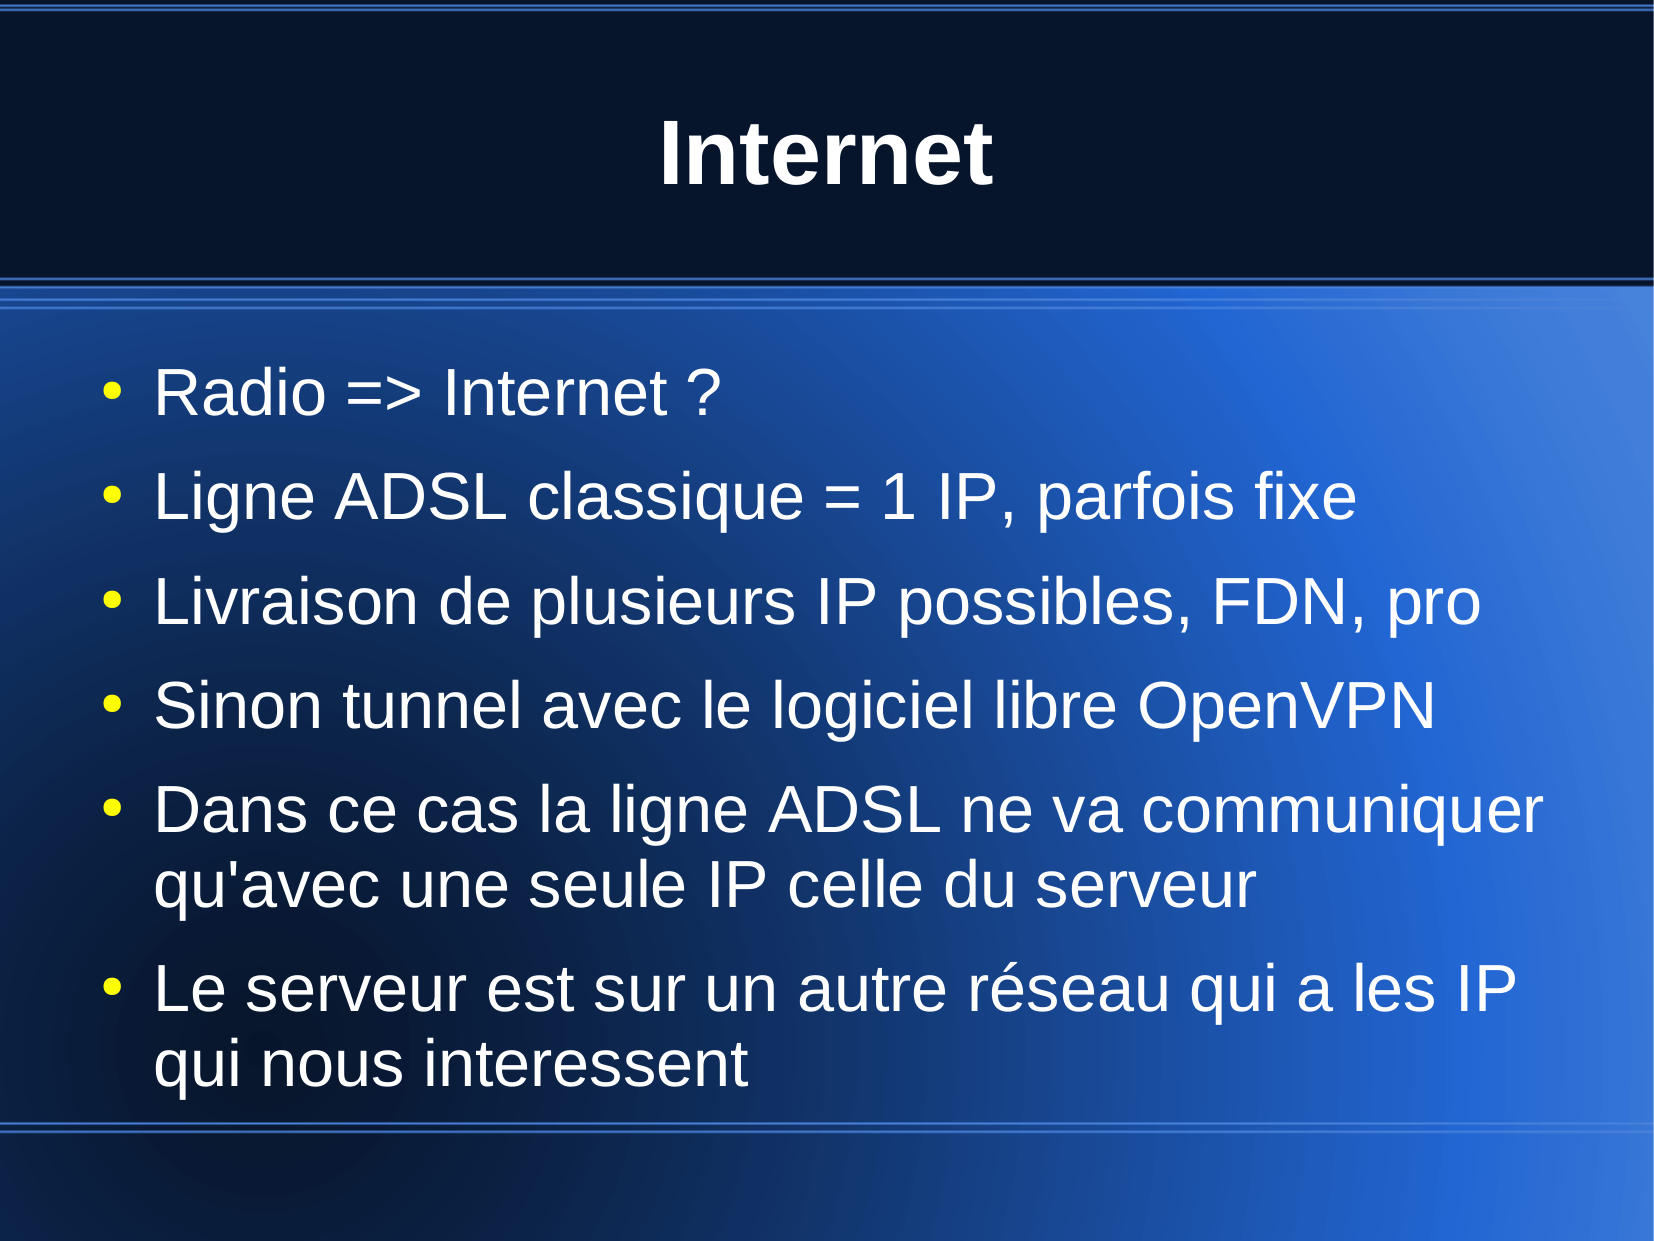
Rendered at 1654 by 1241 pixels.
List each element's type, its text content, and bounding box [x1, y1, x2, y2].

list Radio => Internet ? Ligne ADSL classique = 1 IP, parfois fixe Livraison de plusieurs IP possibles, FDN, pro Sinon tunnel avec le logiciel libre OpenVPN Dans ce cas la ligne ADSL ne va communiquer qu'avec une seule IP celle du serveur Le serveur est sur un autre réseau qui a les IP qui nous interessent [82, 355, 1571, 1159]
picture [0, 0, 1654, 1241]
title Internet [82, 56, 1571, 250]
